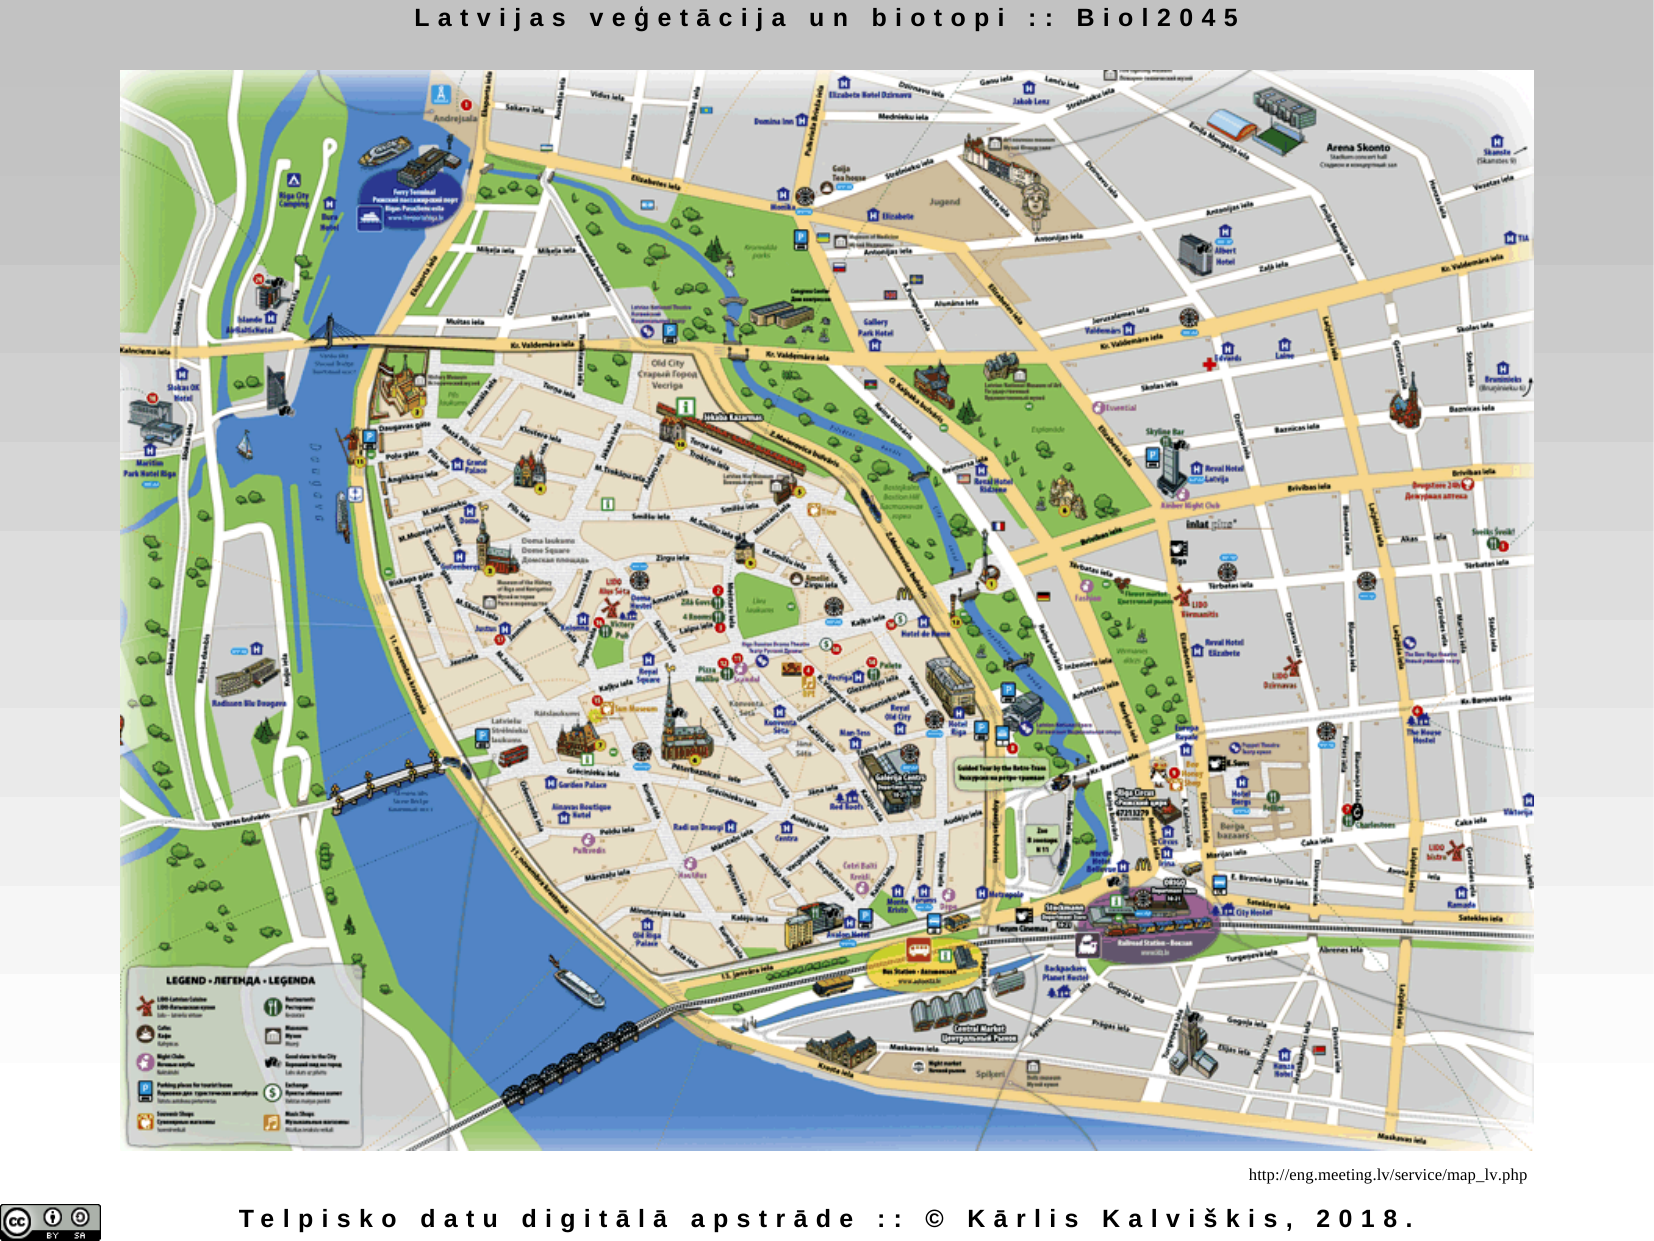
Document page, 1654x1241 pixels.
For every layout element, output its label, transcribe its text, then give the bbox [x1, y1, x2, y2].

picture [0, 0, 1654, 1241]
text_box http://eng.meeting.lv/service/map_lv.php [1249, 1165, 1529, 1185]
